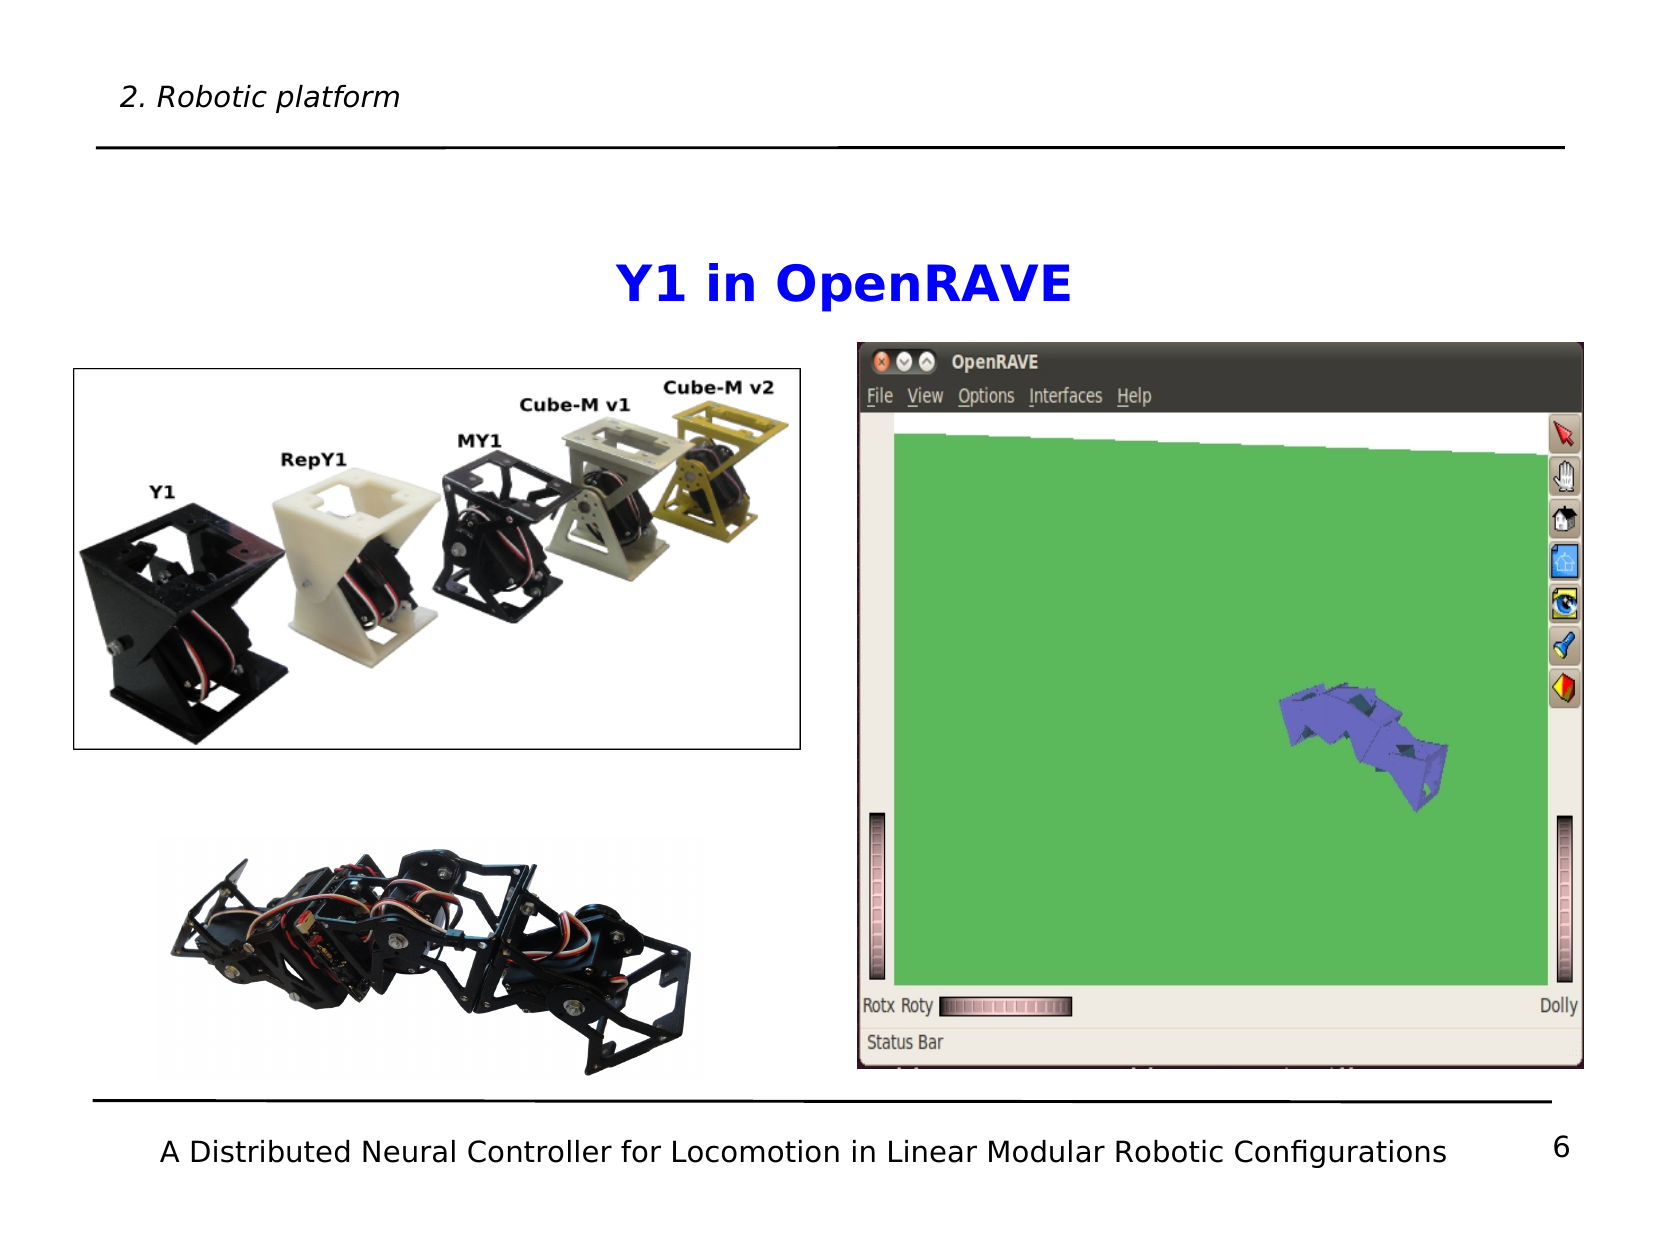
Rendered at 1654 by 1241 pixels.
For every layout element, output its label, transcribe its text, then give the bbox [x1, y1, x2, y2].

picture [857, 342, 1584, 1069]
picture [155, 836, 705, 1087]
text_box 2. Robotic platform [104, 72, 417, 122]
picture [73, 368, 801, 750]
text_box A Distributed Neural Controller for Locomotion in Linear Modular Robotic Configurations [145, 1127, 1464, 1177]
text_box Y1 in OpenRAVE [602, 247, 1089, 321]
